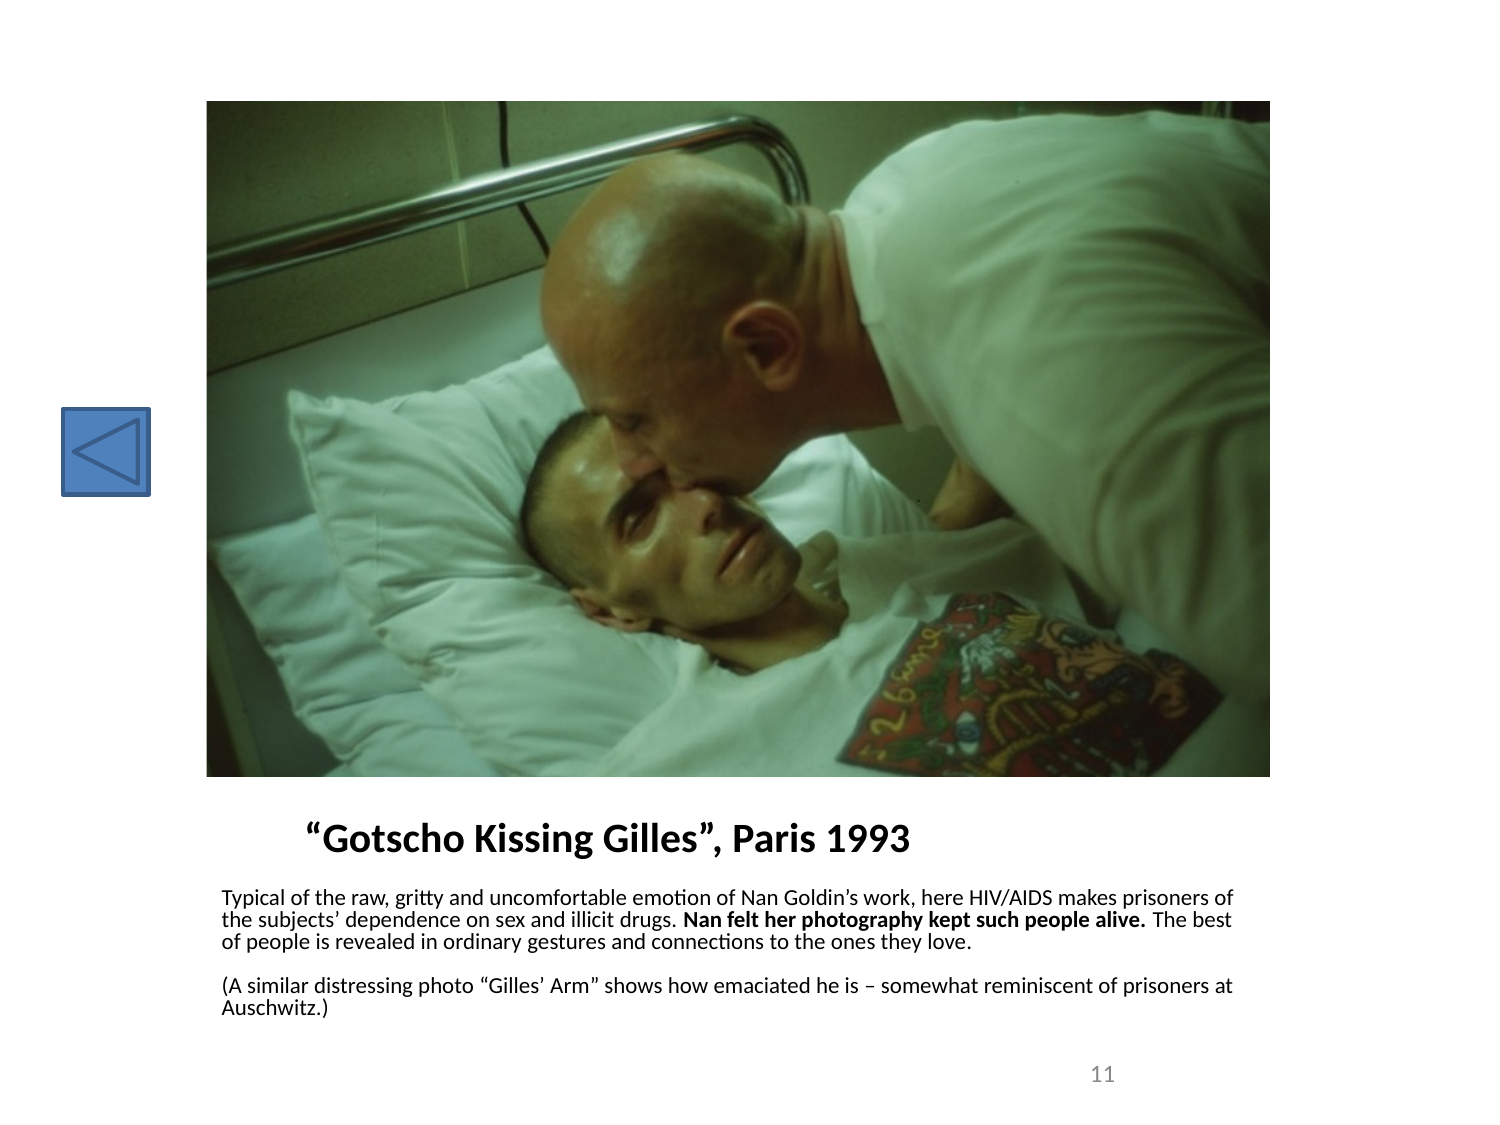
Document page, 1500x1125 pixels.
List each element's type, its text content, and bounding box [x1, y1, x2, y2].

text_box [62, 408, 149, 495]
title “Gotscho Kissing Gilles”, Paris 1993 [289, 777, 1190, 869]
text_box 11 [1074, 1042, 1426, 1103]
list Typical of the raw, gritty and uncomfortable emotion of Nan Goldin’s work, here HIV/AIDS makes prisoners of the subjects’ dependence on sex and illicit drugs. Nan felt her photography kept such people alive. The best of people is revealed in ordinary gestures and connections to the ones they love. (A similar distressing photo “Gilles’ Arm” shows how emaciated he is – somewhat reminiscent of prisoners at Auschwitz.) [206, 880, 1270, 1047]
picture [206, 101, 1270, 777]
